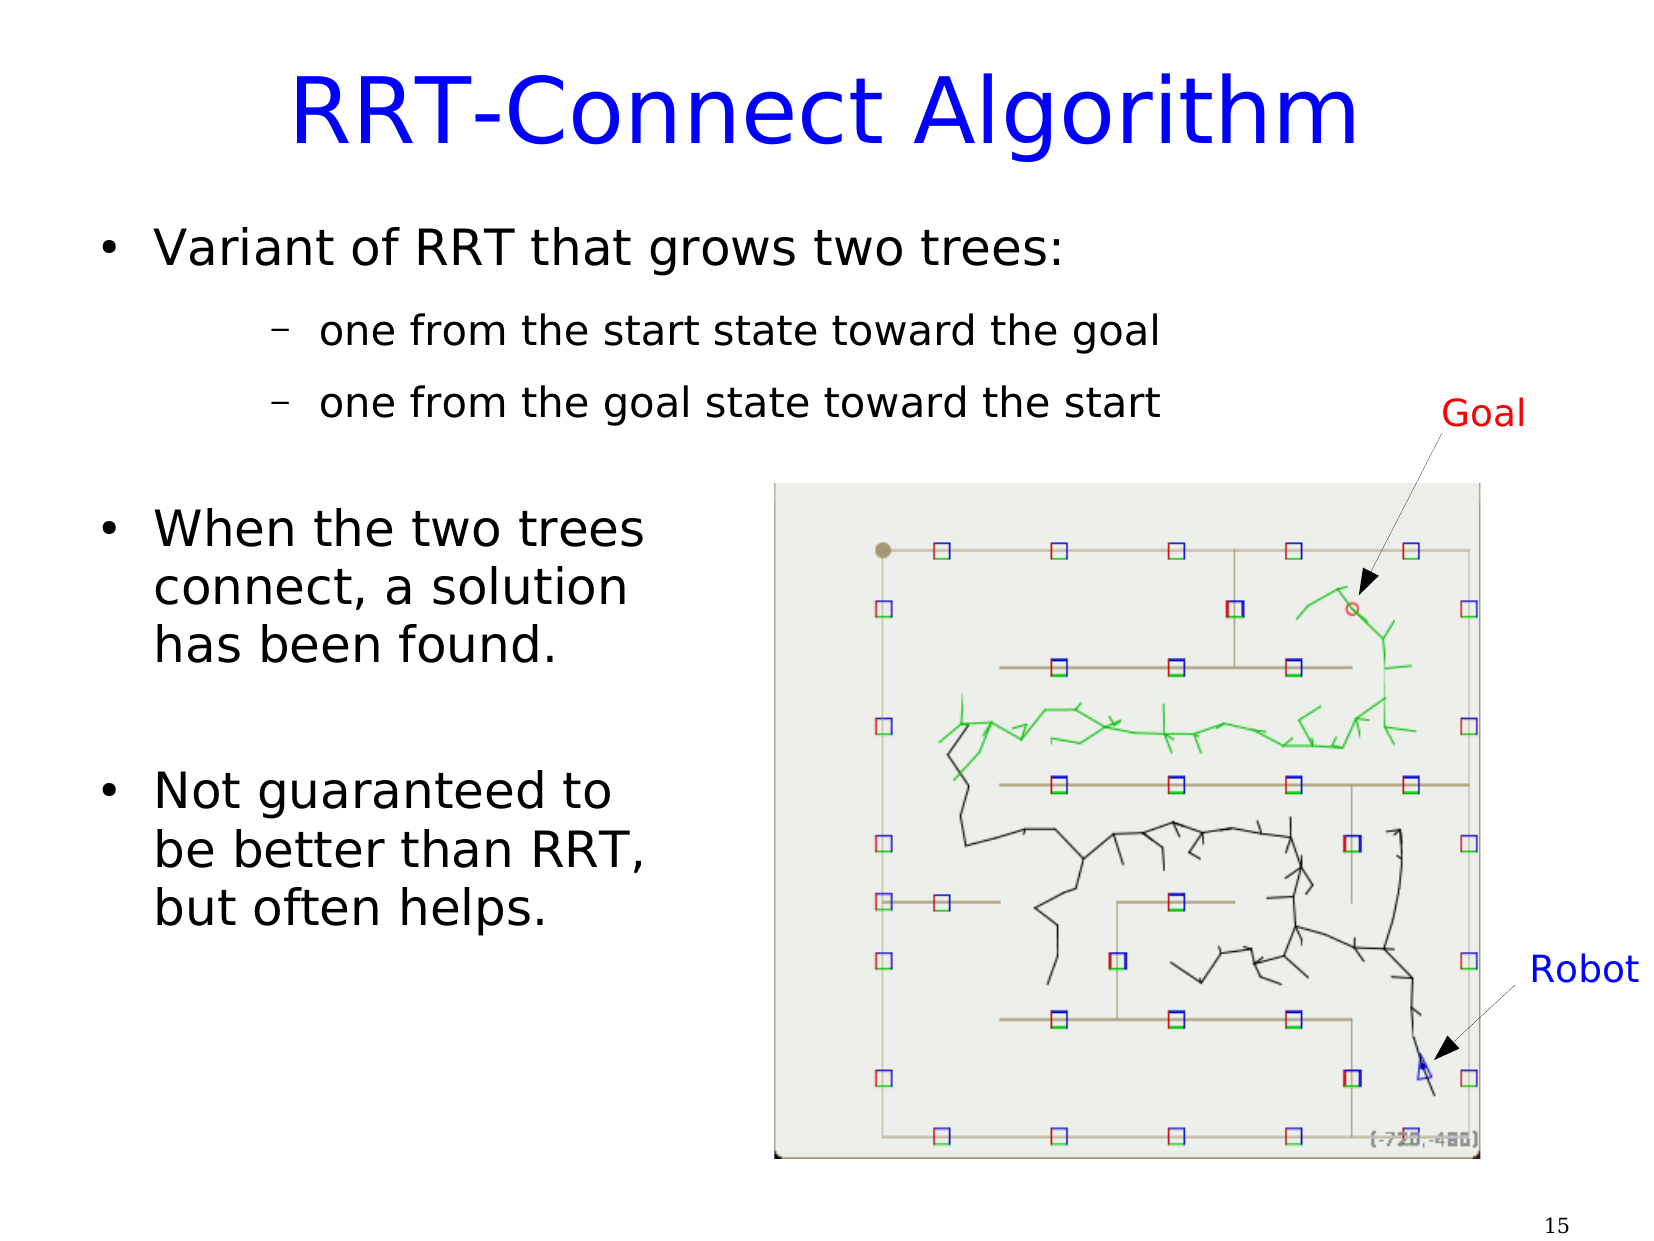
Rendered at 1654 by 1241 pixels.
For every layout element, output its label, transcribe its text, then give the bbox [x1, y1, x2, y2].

picture [774, 1024, 1481, 1159]
title RRT-Connect Algorithm [82, 15, 1571, 208]
text_box Robot [1514, 940, 1653, 999]
list Variant of RRT that grows two trees: one from the start state toward the goal one from the goal state toward the start When the two trees connect, a solution has been found. Not guaranteed to be better than RRT, but often helps. [82, 219, 1571, 1024]
text_box Goal [1426, 384, 1542, 444]
